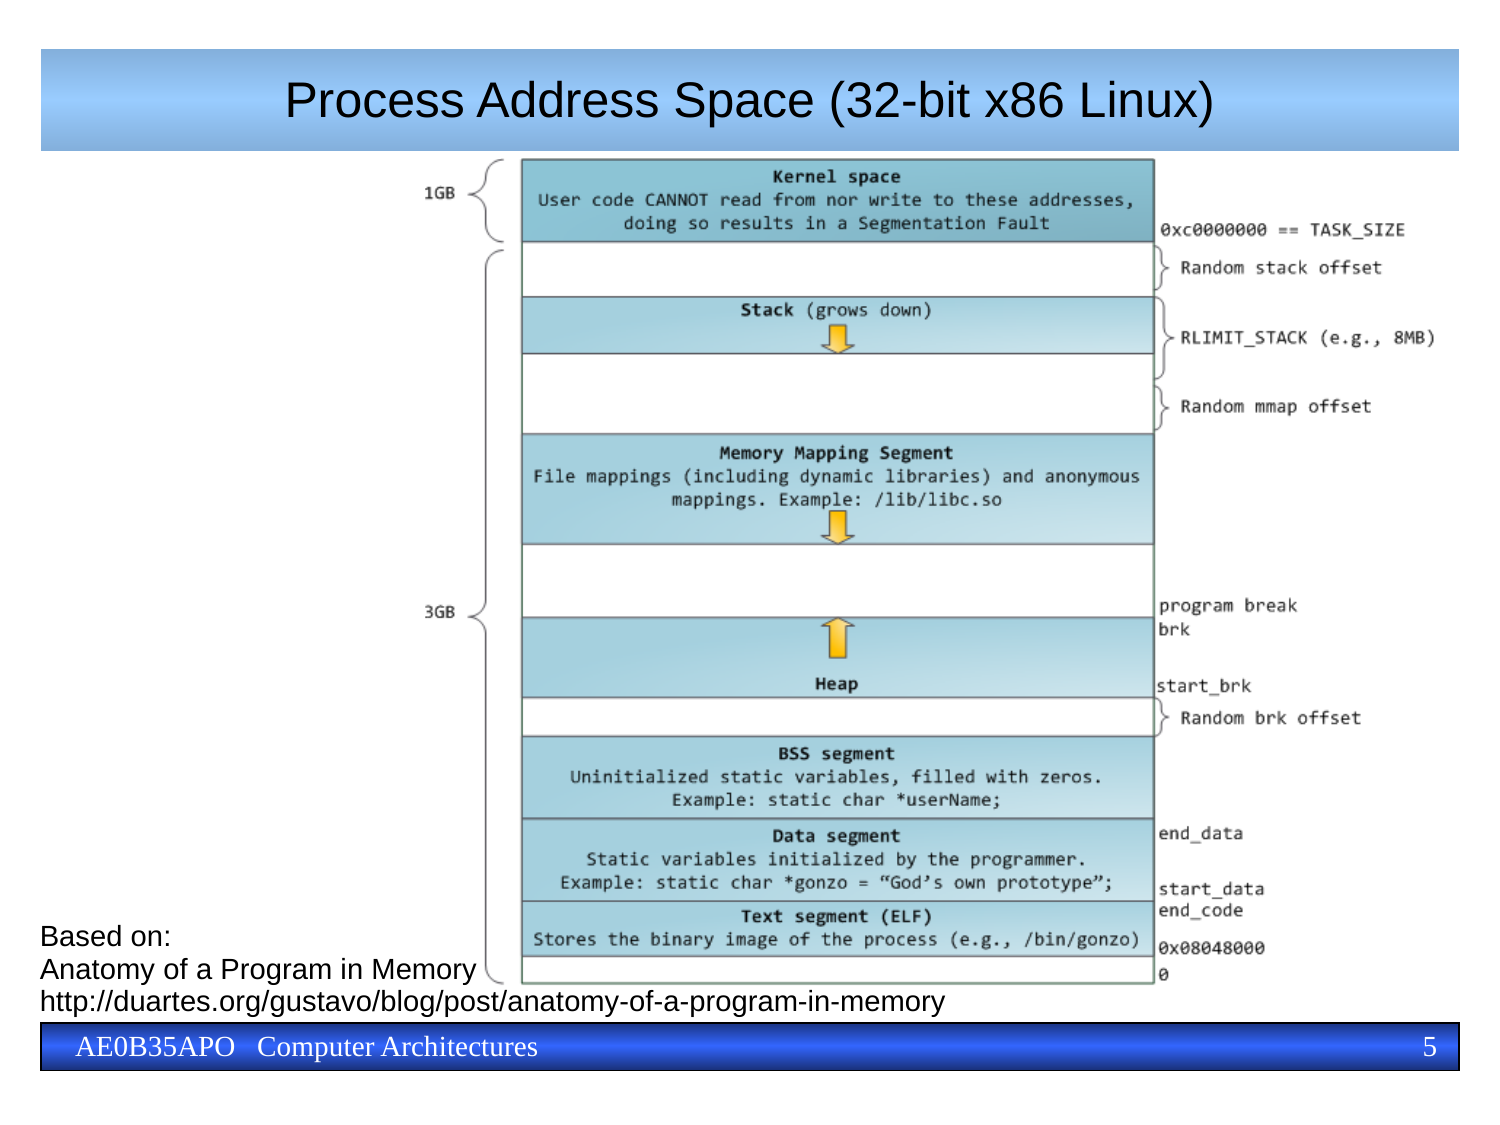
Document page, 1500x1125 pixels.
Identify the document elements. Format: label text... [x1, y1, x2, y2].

picture [424, 158, 1438, 912]
title Process Address Space (32-bit x86 Linux) [41, 49, 1459, 151]
text_box Based on: Anatomy of a Program in Memory http://duartes.org/gustavo/blog/post/anatomy-of-a-program-in-memory [24, 912, 1463, 1026]
